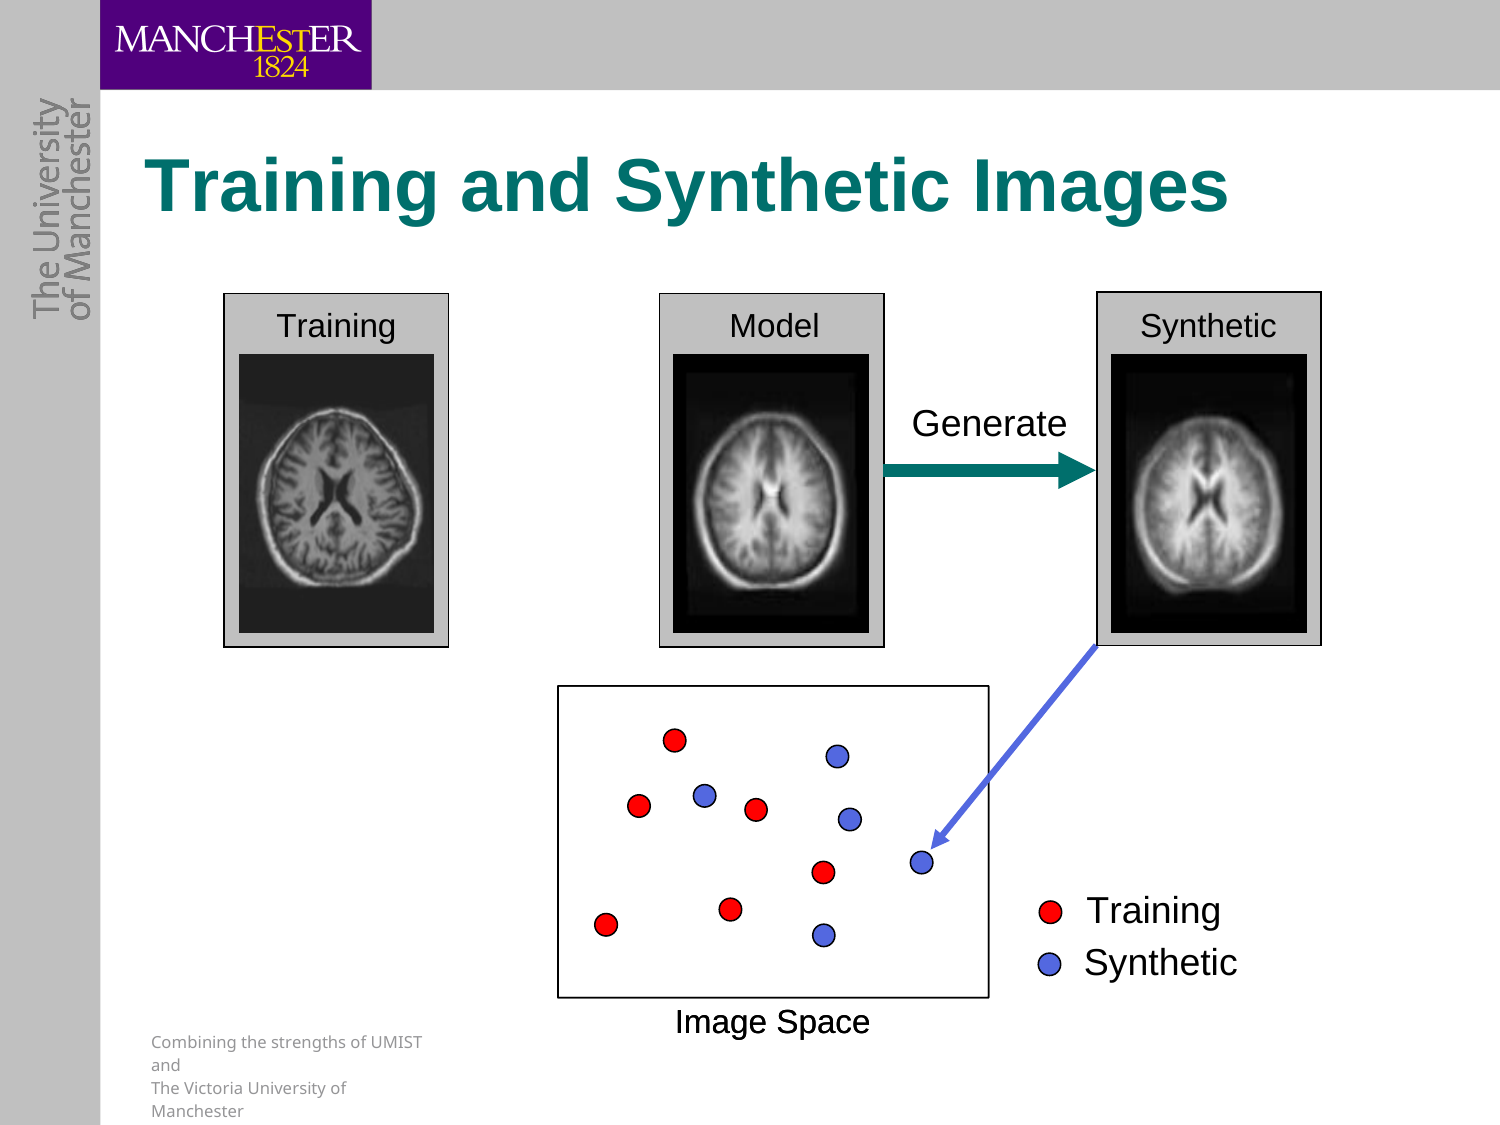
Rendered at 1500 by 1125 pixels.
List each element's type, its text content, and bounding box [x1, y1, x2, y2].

text_box [659, 293, 884, 647]
text_box [838, 808, 862, 831]
text_box [812, 861, 835, 884]
text_box [224, 293, 449, 647]
text_box [1038, 953, 1061, 976]
text_box [719, 898, 742, 921]
picture [0, 0, 372, 320]
title Training and Synthetic Images [129, 120, 1406, 251]
text_box Training [261, 299, 412, 353]
text_box [812, 924, 835, 947]
text_box Generate [896, 395, 1084, 453]
text_box [663, 729, 686, 752]
text_box [1096, 291, 1322, 646]
text_box Model [714, 299, 835, 353]
text_box [693, 784, 716, 808]
text_box [1039, 901, 1062, 924]
text_box [910, 851, 933, 874]
text_box Synthetic [1125, 299, 1293, 353]
text_box [826, 745, 849, 768]
text_box Training [1071, 884, 1238, 936]
picture [673, 354, 869, 633]
text_box Image Space [660, 995, 887, 1049]
text_box [594, 913, 618, 937]
text_box [627, 794, 651, 818]
text_box [744, 798, 768, 822]
picture [1111, 354, 1307, 633]
text_box Synthetic [1069, 936, 1254, 991]
picture [239, 354, 434, 633]
